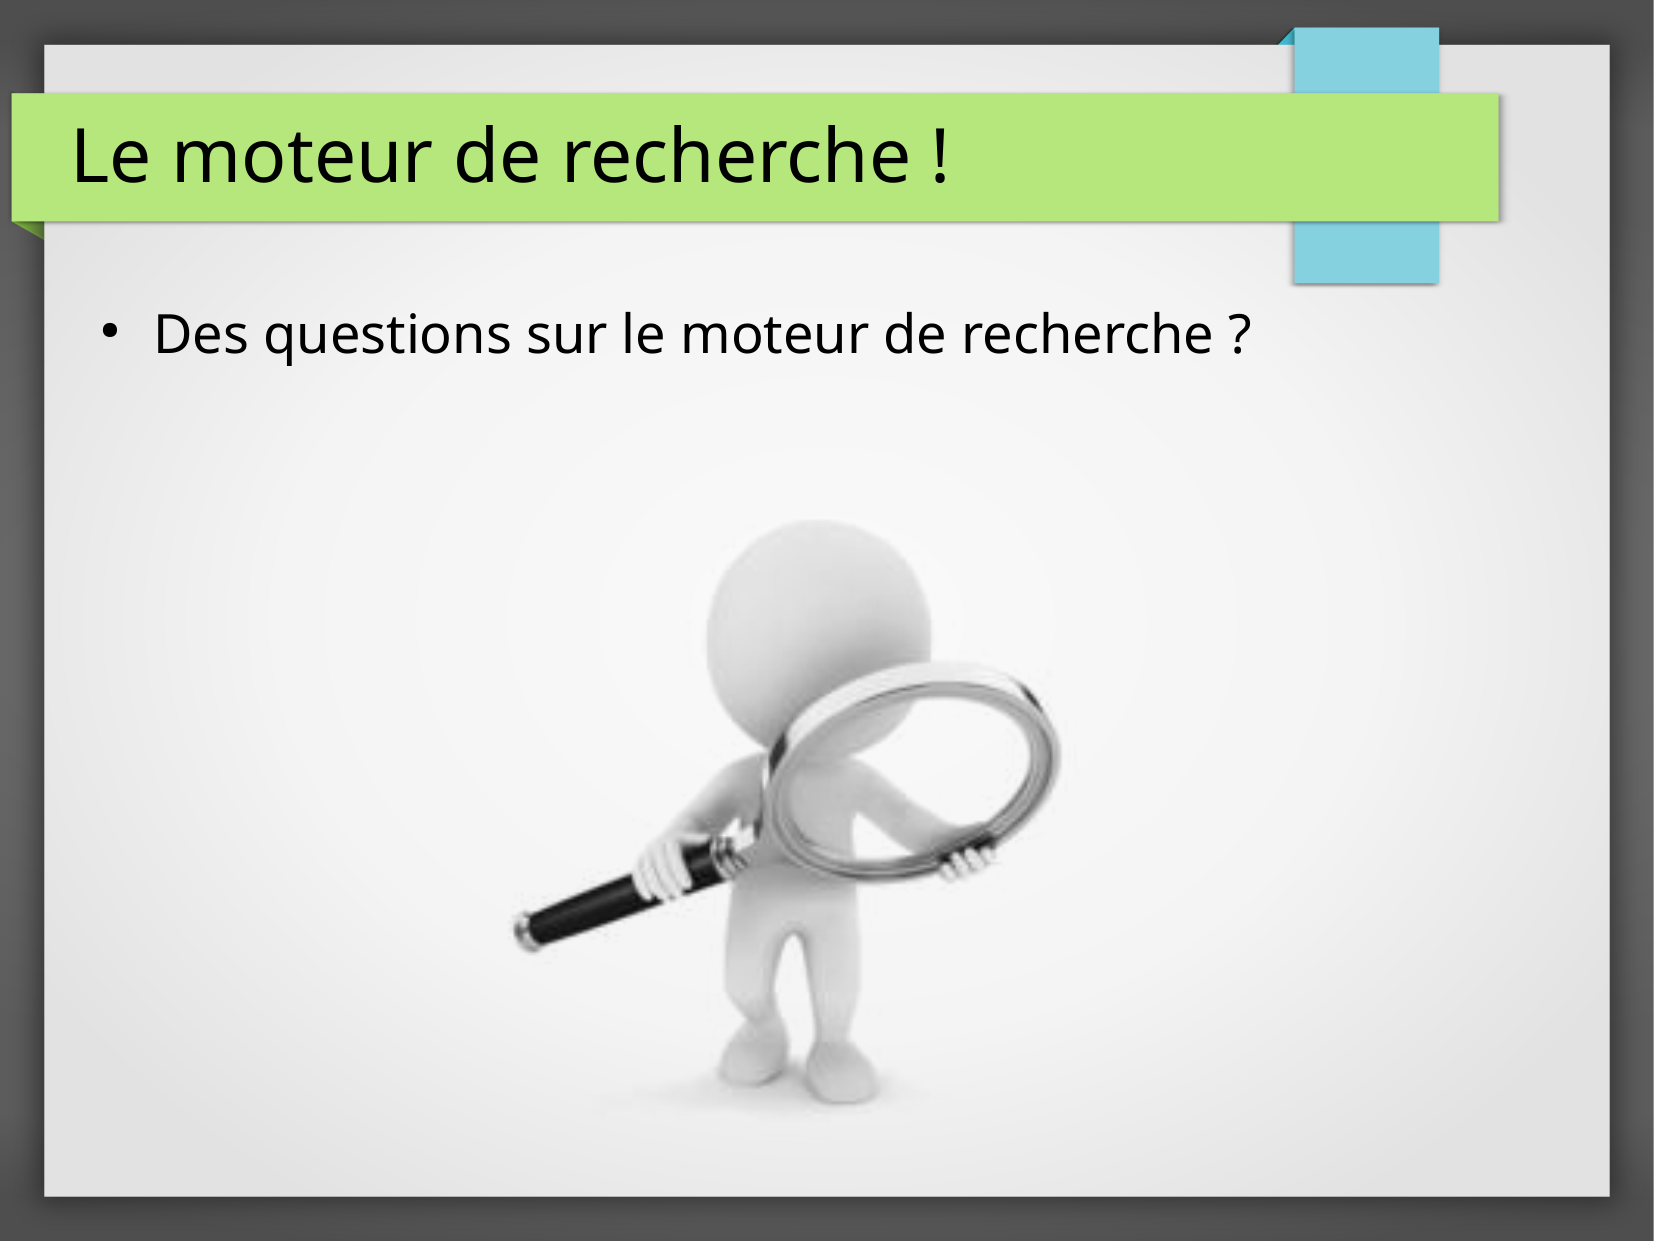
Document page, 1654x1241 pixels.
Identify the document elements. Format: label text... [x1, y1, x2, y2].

list Des questions sur le moteur de recherche ? [82, 295, 1571, 1015]
title Le moteur de recherche ! [70, 60, 1524, 248]
picture [0, 0, 1654, 1241]
